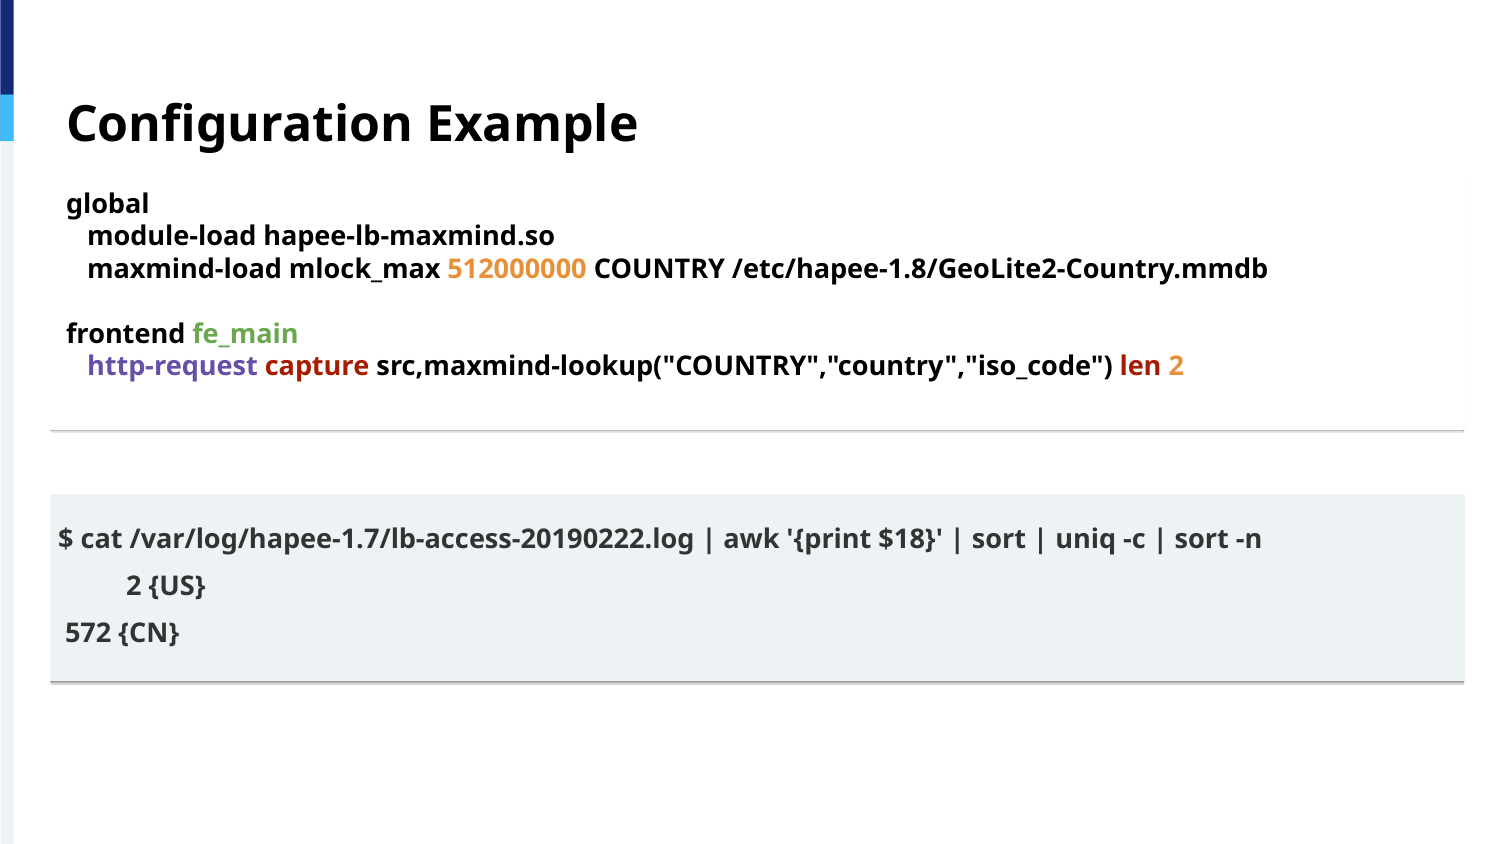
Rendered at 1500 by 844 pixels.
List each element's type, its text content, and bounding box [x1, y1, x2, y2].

text_box $ cat /var/log/hapee-1.7/lb-access-20190222.log | awk '{print $18}' | sort | uniq -c | sort -n 2 {US} 572 {CN} [51, 494, 1465, 681]
text_box global module-load hapee-lb-maxmind.so maxmind-load mlock_max 512000000 COUNTRY /etc/hapee-1.8/GeoLite2-Country.mmdb frontend fe_main http-request capture src,maxmind-lookup("COUNTRY","country","iso_code") len 2 [51, 171, 1465, 429]
title Configuration Example [51, 76, 1449, 171]
picture [0, 0, 1500, 844]
